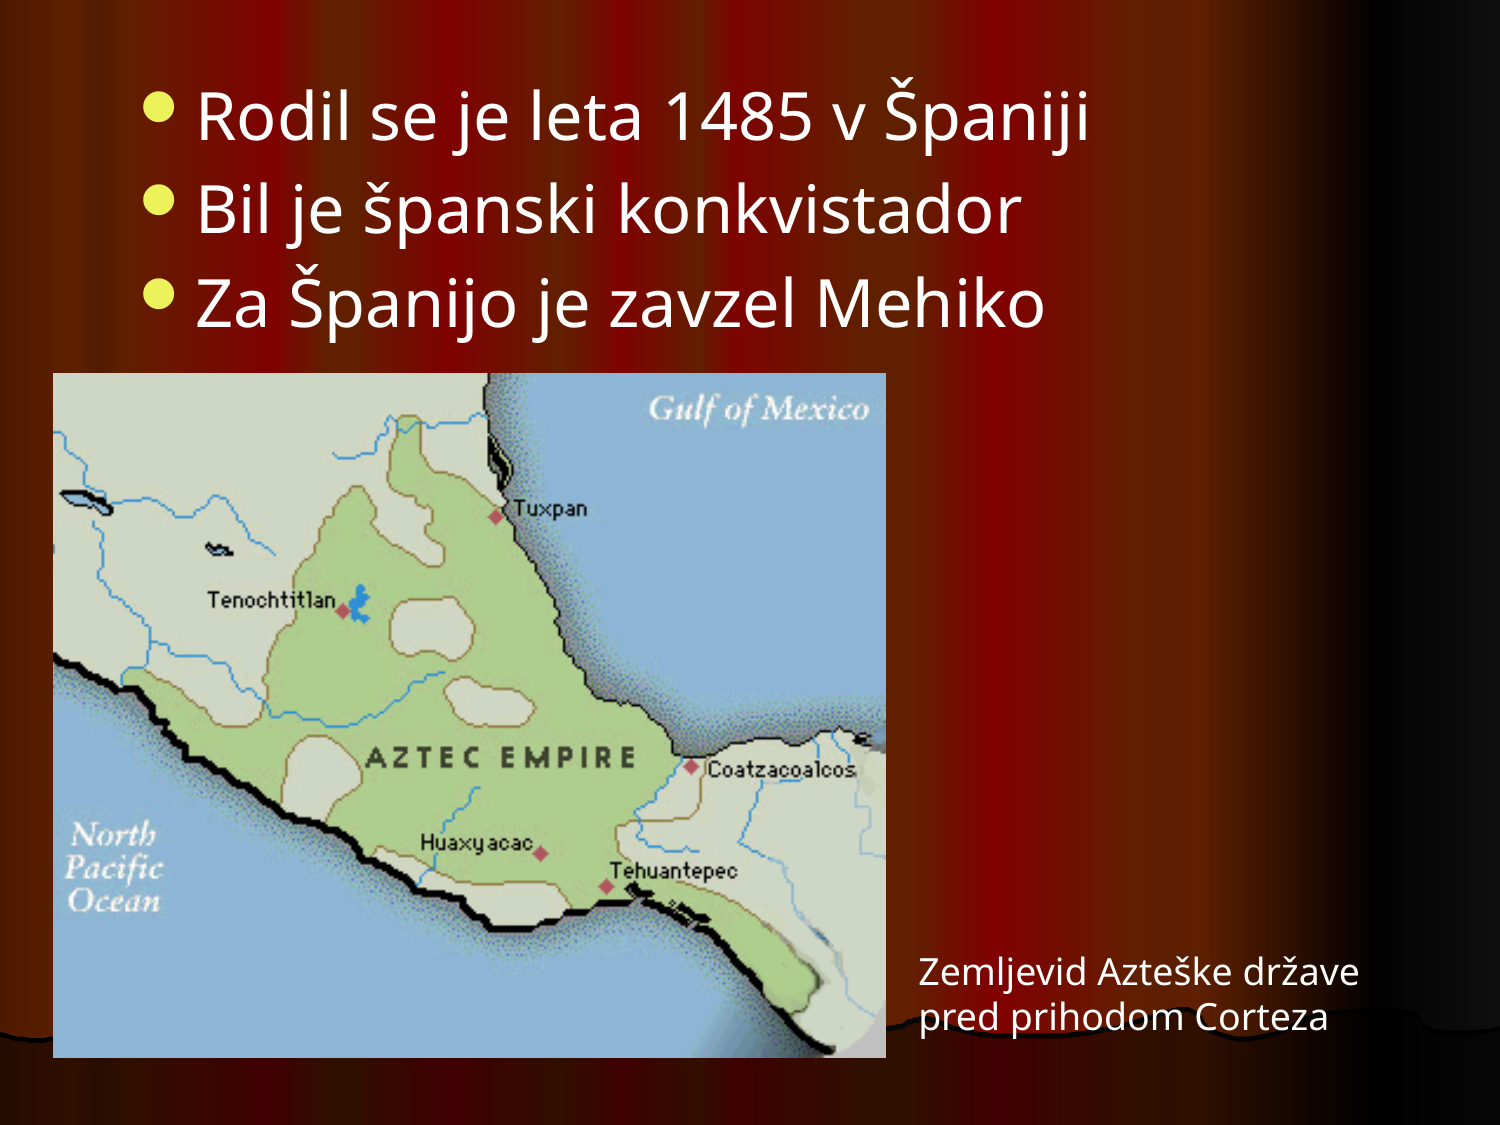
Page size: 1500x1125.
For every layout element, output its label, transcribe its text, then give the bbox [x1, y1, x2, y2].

list Rodil se je leta 1485 v Španiji Bil je španski konkvistador Za Španijo je zavzel Mehiko [123, 66, 1129, 528]
text_box Zemljevid Azteške države pred prihodom Corteza [903, 940, 1422, 1046]
picture [53, 373, 886, 1058]
